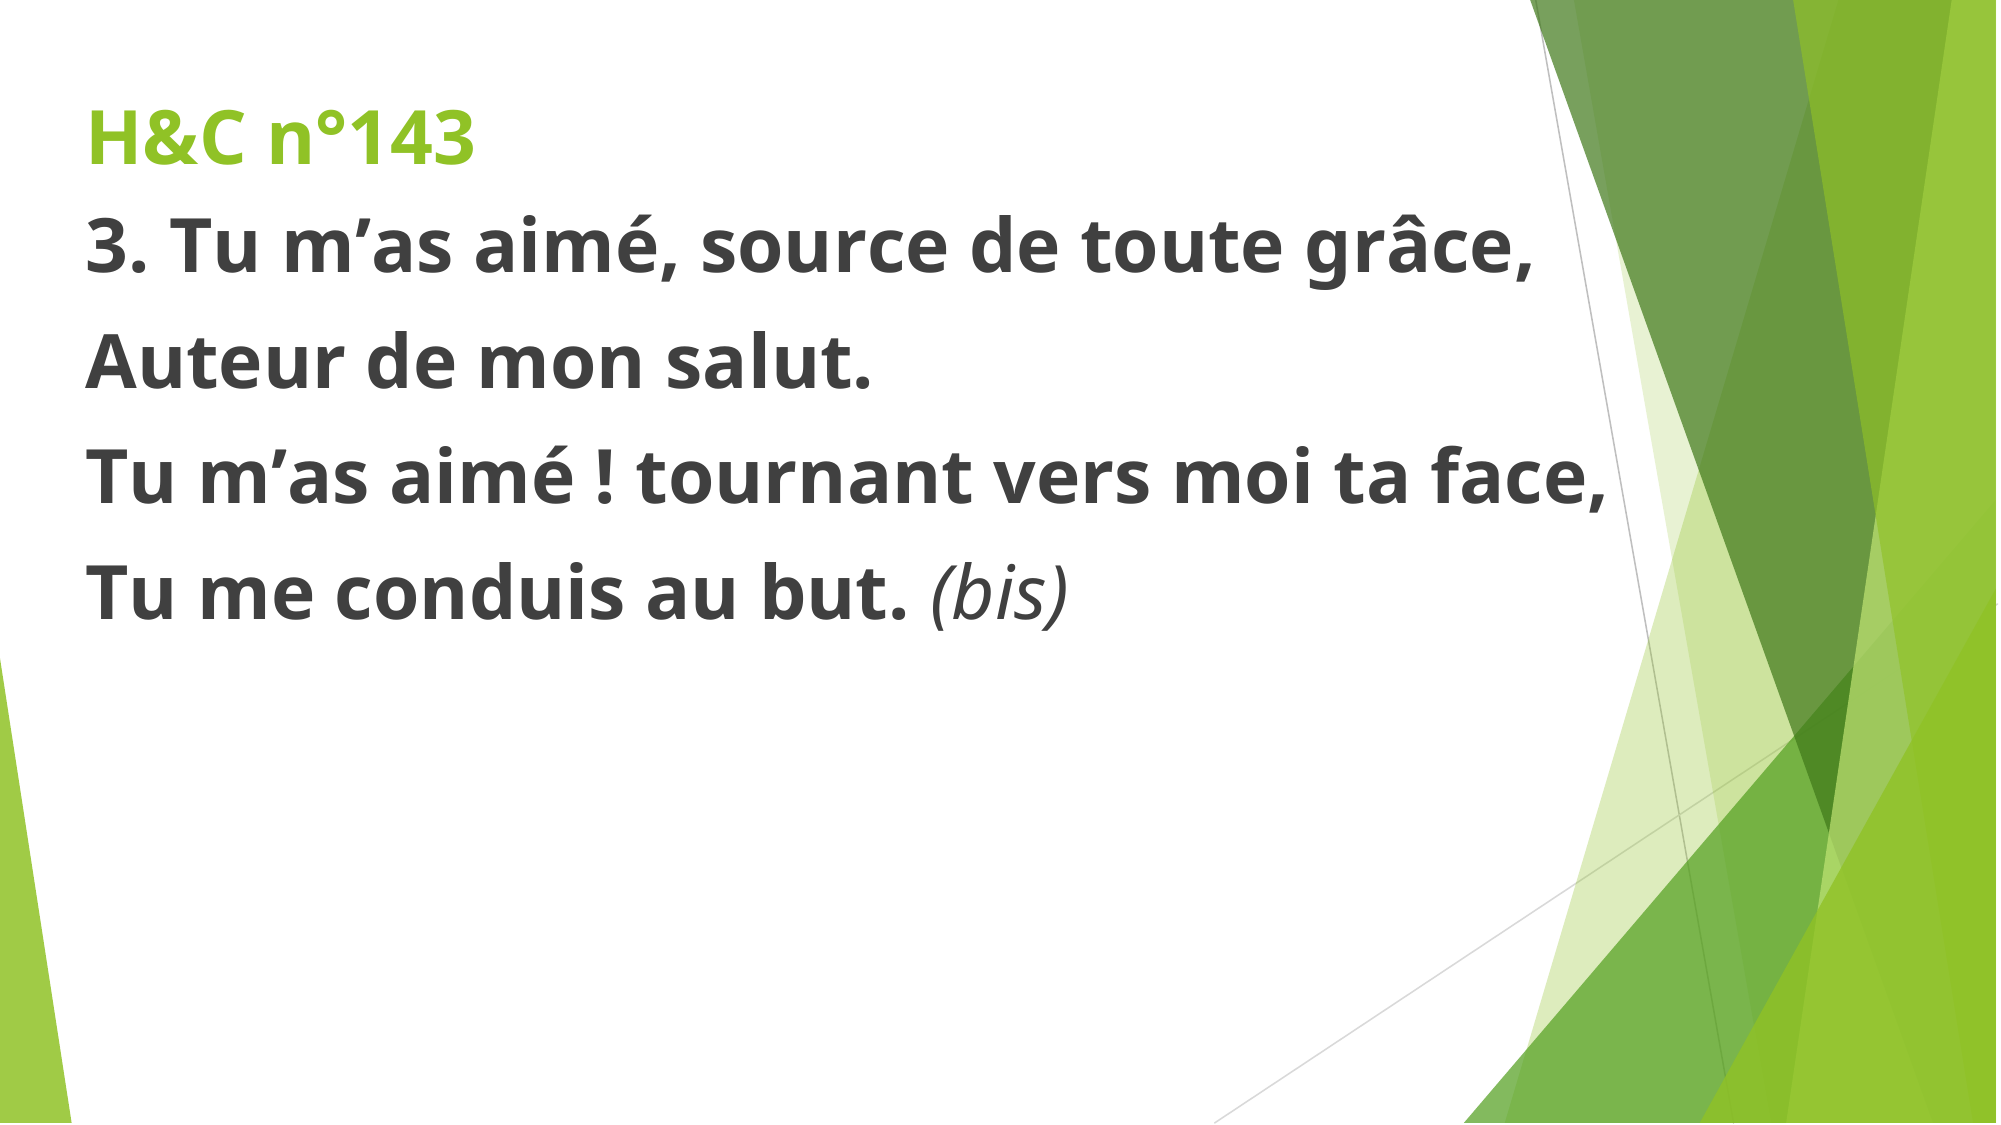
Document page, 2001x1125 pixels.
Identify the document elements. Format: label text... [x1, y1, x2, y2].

text_box 3. Tu m’as aimé, source de toute grâce, Auteur de mon salut. Tu m’as aimé ! tournant vers moi ta face, Tu me conduis au but. (bis) [70, 177, 1985, 1075]
text_box H&C n°143 [70, 82, 567, 177]
